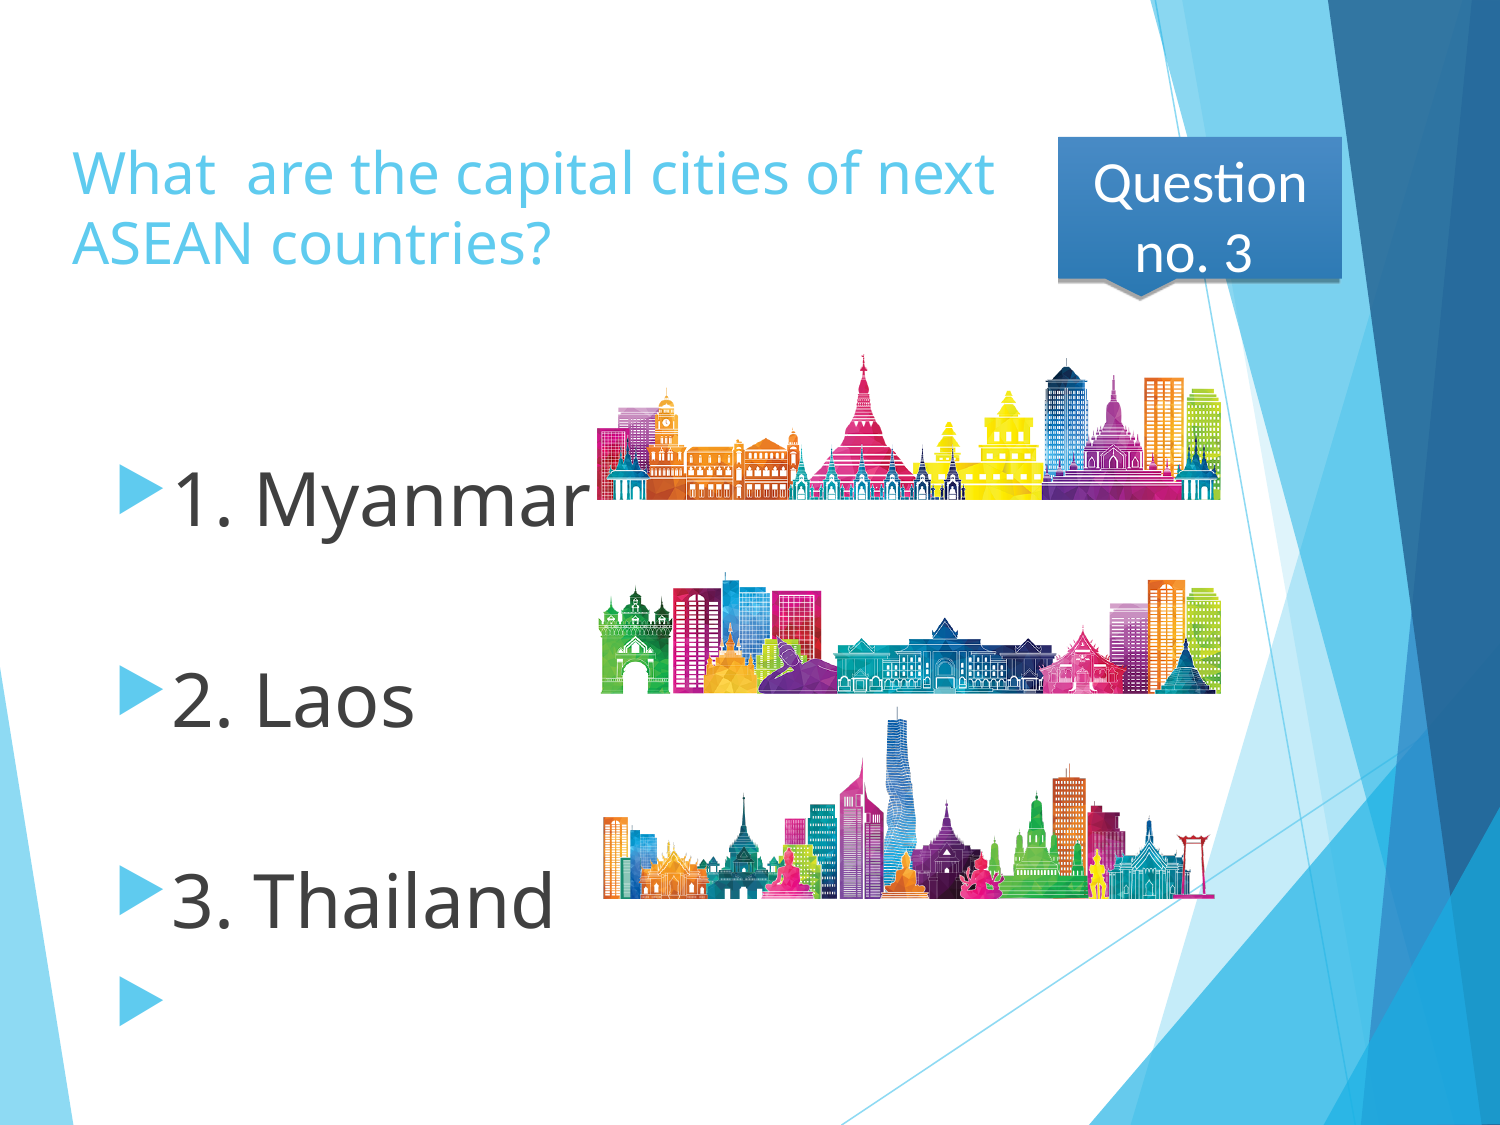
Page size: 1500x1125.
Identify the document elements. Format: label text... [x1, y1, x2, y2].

text_box Question no. 3 [1058, 136, 1343, 297]
picture [597, 518, 1221, 899]
picture [597, 312, 1221, 500]
title What are the capital cities of next ASEAN countries? [57, 128, 1099, 346]
list 1. Myanmar 2. Laos 3. Thailand [99, 354, 1142, 992]
